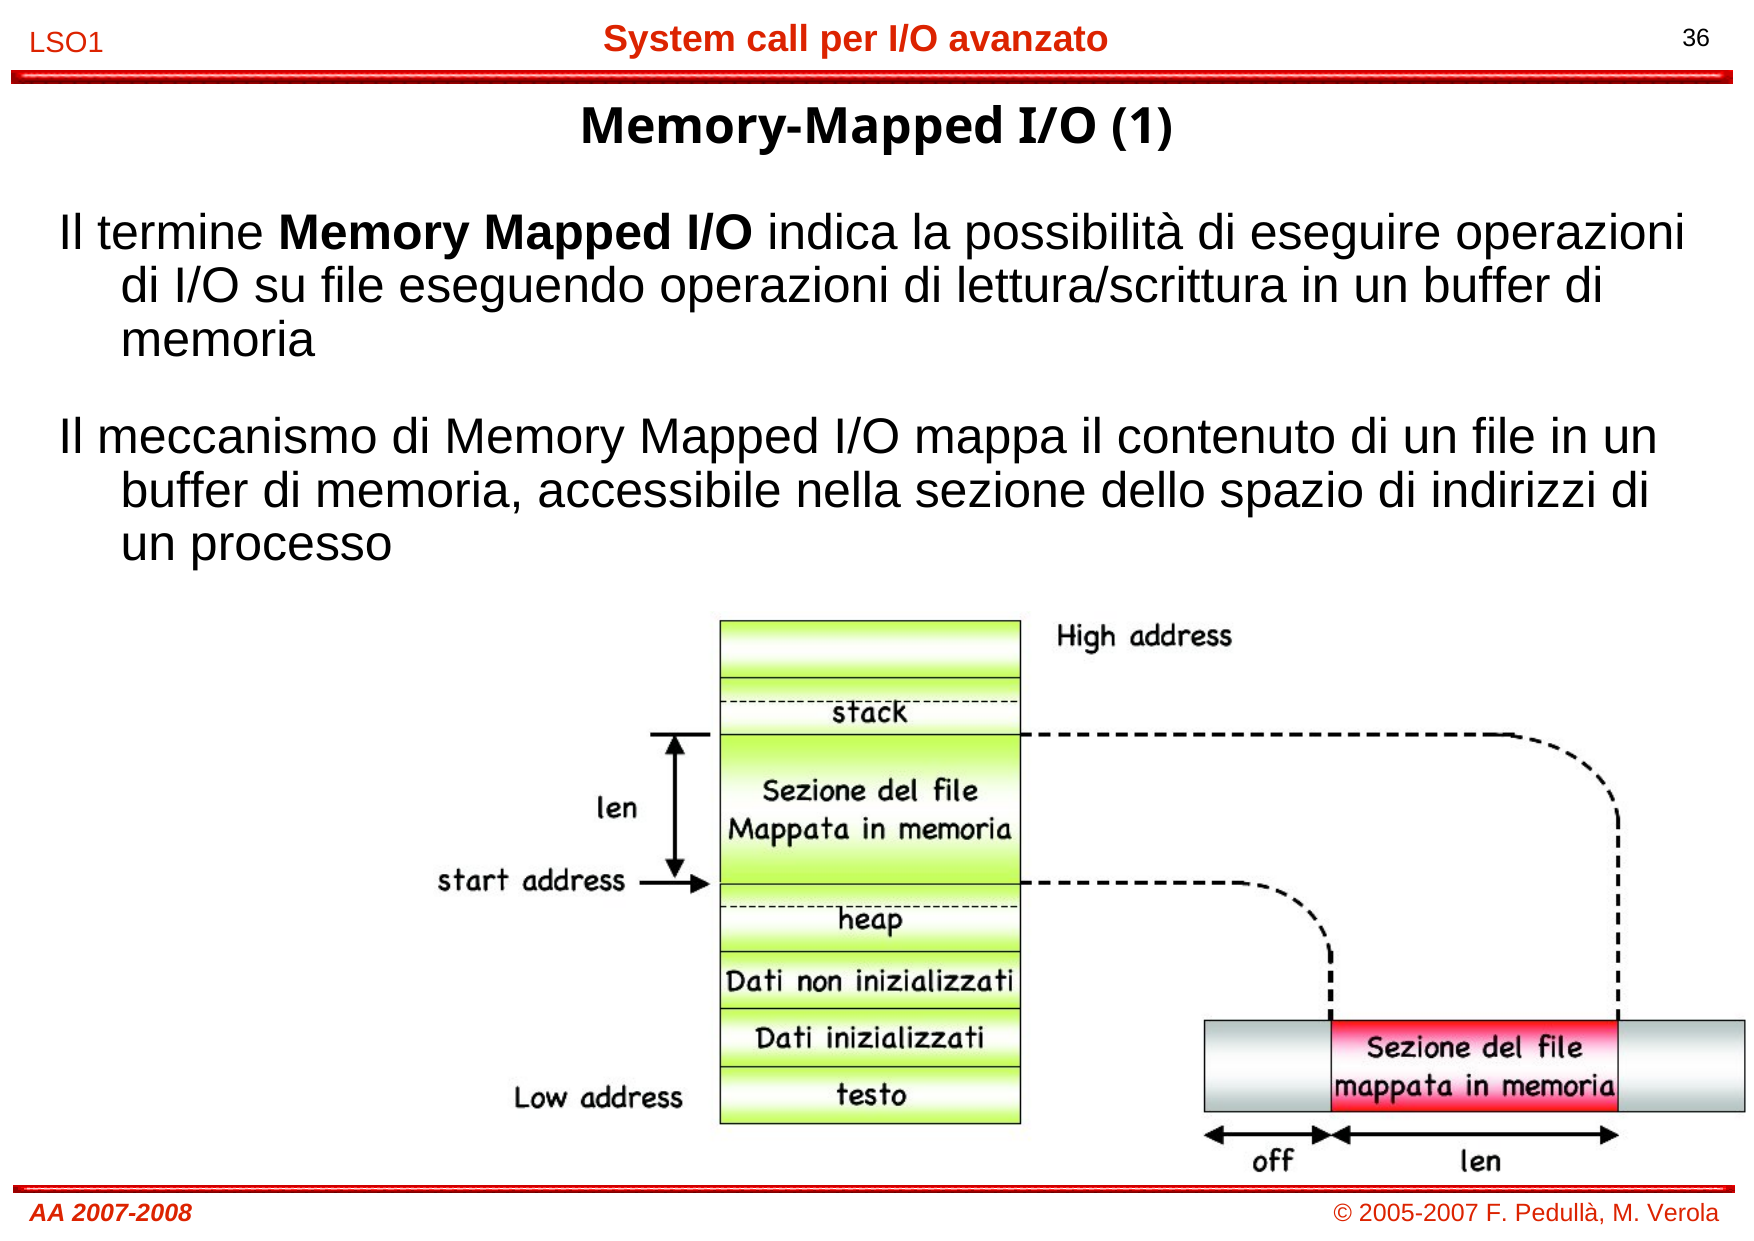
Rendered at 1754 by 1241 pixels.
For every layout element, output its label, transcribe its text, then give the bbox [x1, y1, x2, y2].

title Memory-Mapped I/O (1) [40, 78, 1713, 174]
picture [433, 611, 1751, 1184]
picture [11, 70, 1733, 84]
list Il termine Memory Mapped I/O indica la possibilità di eseguire operazioni di I/O su file eseguendo operazioni di lettura/scrittura in un buffer di memoria Il meccanismo di Memory Mapped I/O mappa il contenuto di un file in un buffer di memoria, accessibile nella sezione dello spazio di indirizzi di un processo [58, 206, 1696, 617]
picture [13, 1185, 1735, 1193]
